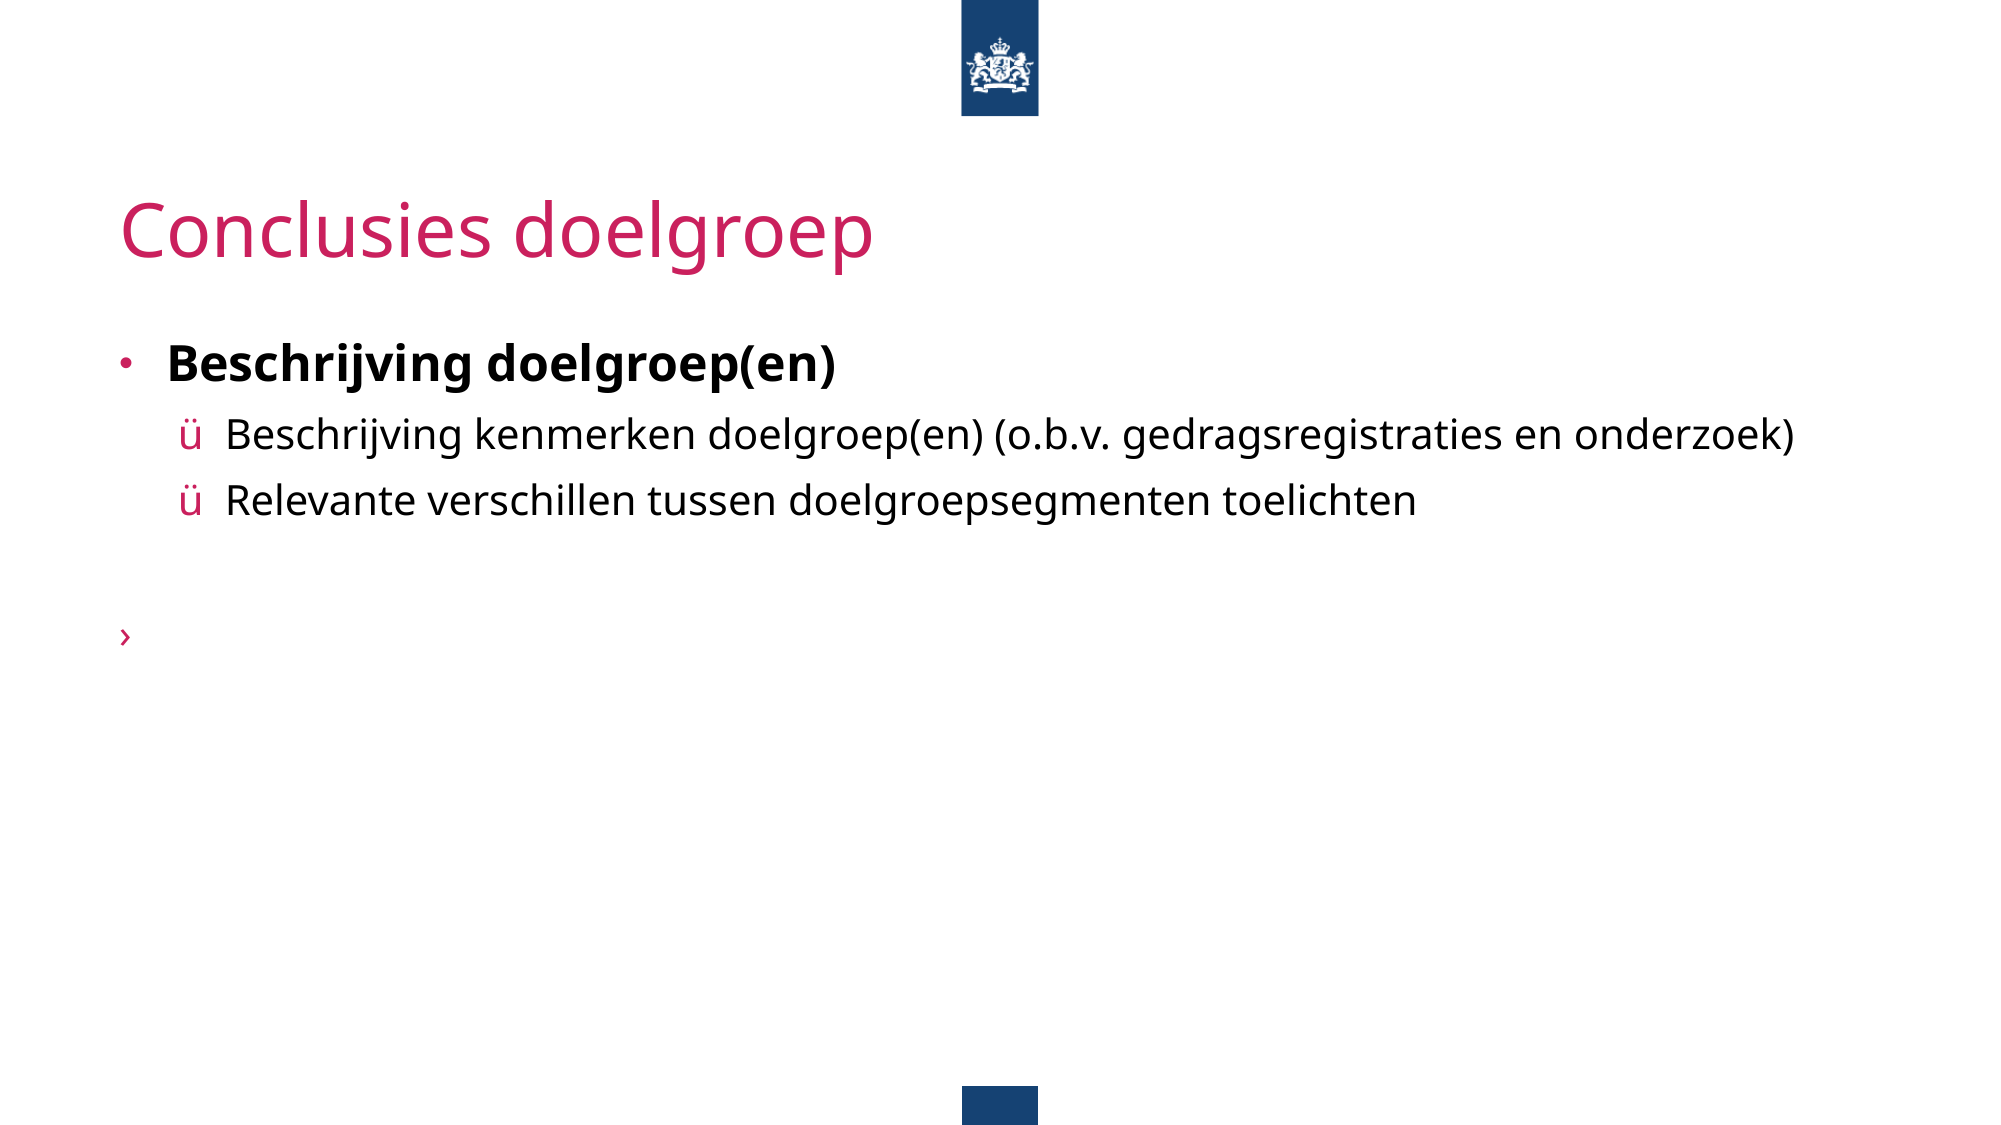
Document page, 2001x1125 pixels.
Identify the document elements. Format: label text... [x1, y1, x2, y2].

list Beschrijving doelgroep(en) Beschrijving kenmerken doelgroep(en) (o.b.v. gedragsregistraties en onderzoek) Relevante verschillen tussen doelgroepsegmenten toelichten [104, 331, 1922, 977]
text_box Conclusies doelgroep [104, 125, 1897, 281]
